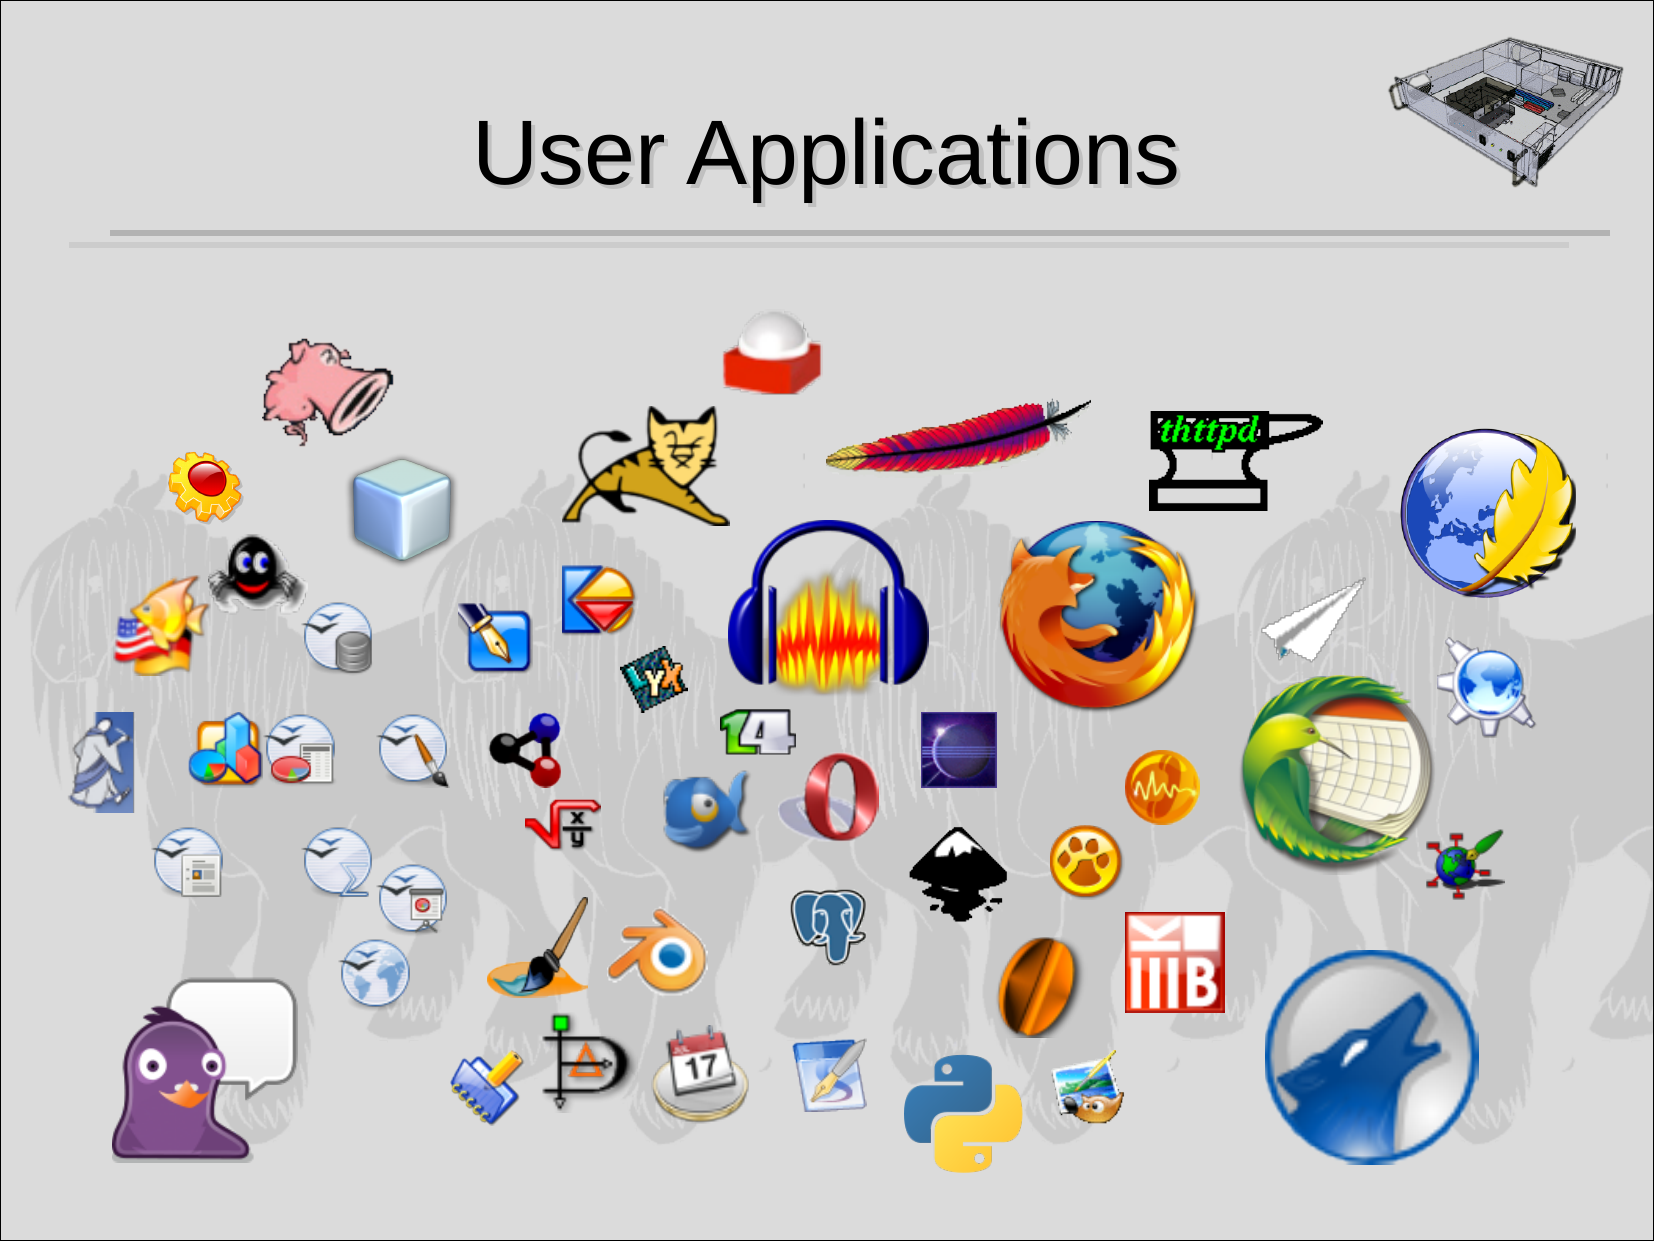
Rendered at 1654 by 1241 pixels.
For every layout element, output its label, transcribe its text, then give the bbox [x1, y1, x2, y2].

picture [450, 1050, 525, 1126]
picture [1125, 912, 1225, 1013]
picture [487, 897, 588, 998]
picture [722, 304, 823, 405]
picture [262, 337, 461, 569]
picture [987, 937, 1088, 1038]
picture [458, 600, 533, 676]
picture [786, 885, 871, 970]
picture [1265, 950, 1479, 1165]
picture [904, 1054, 1023, 1173]
picture [562, 406, 1205, 860]
picture [112, 975, 301, 1163]
picture [620, 646, 688, 713]
picture [50, 712, 151, 813]
picture [607, 901, 708, 1002]
picture [562, 562, 638, 638]
picture [150, 825, 226, 901]
title User Applications [82, 49, 1571, 257]
picture [826, 397, 1091, 478]
picture [1237, 564, 1538, 905]
picture [300, 825, 450, 1013]
picture [1050, 750, 1200, 901]
picture [1387, 36, 1624, 188]
picture [1397, 422, 1576, 601]
picture [375, 712, 450, 788]
picture [537, 1012, 638, 1113]
picture [1050, 1050, 1126, 1126]
picture [791, 1038, 867, 1112]
picture [908, 824, 1009, 925]
picture [1149, 411, 1323, 512]
picture [187, 712, 338, 788]
picture [112, 450, 375, 676]
picture [650, 1025, 751, 1126]
picture [487, 712, 601, 863]
